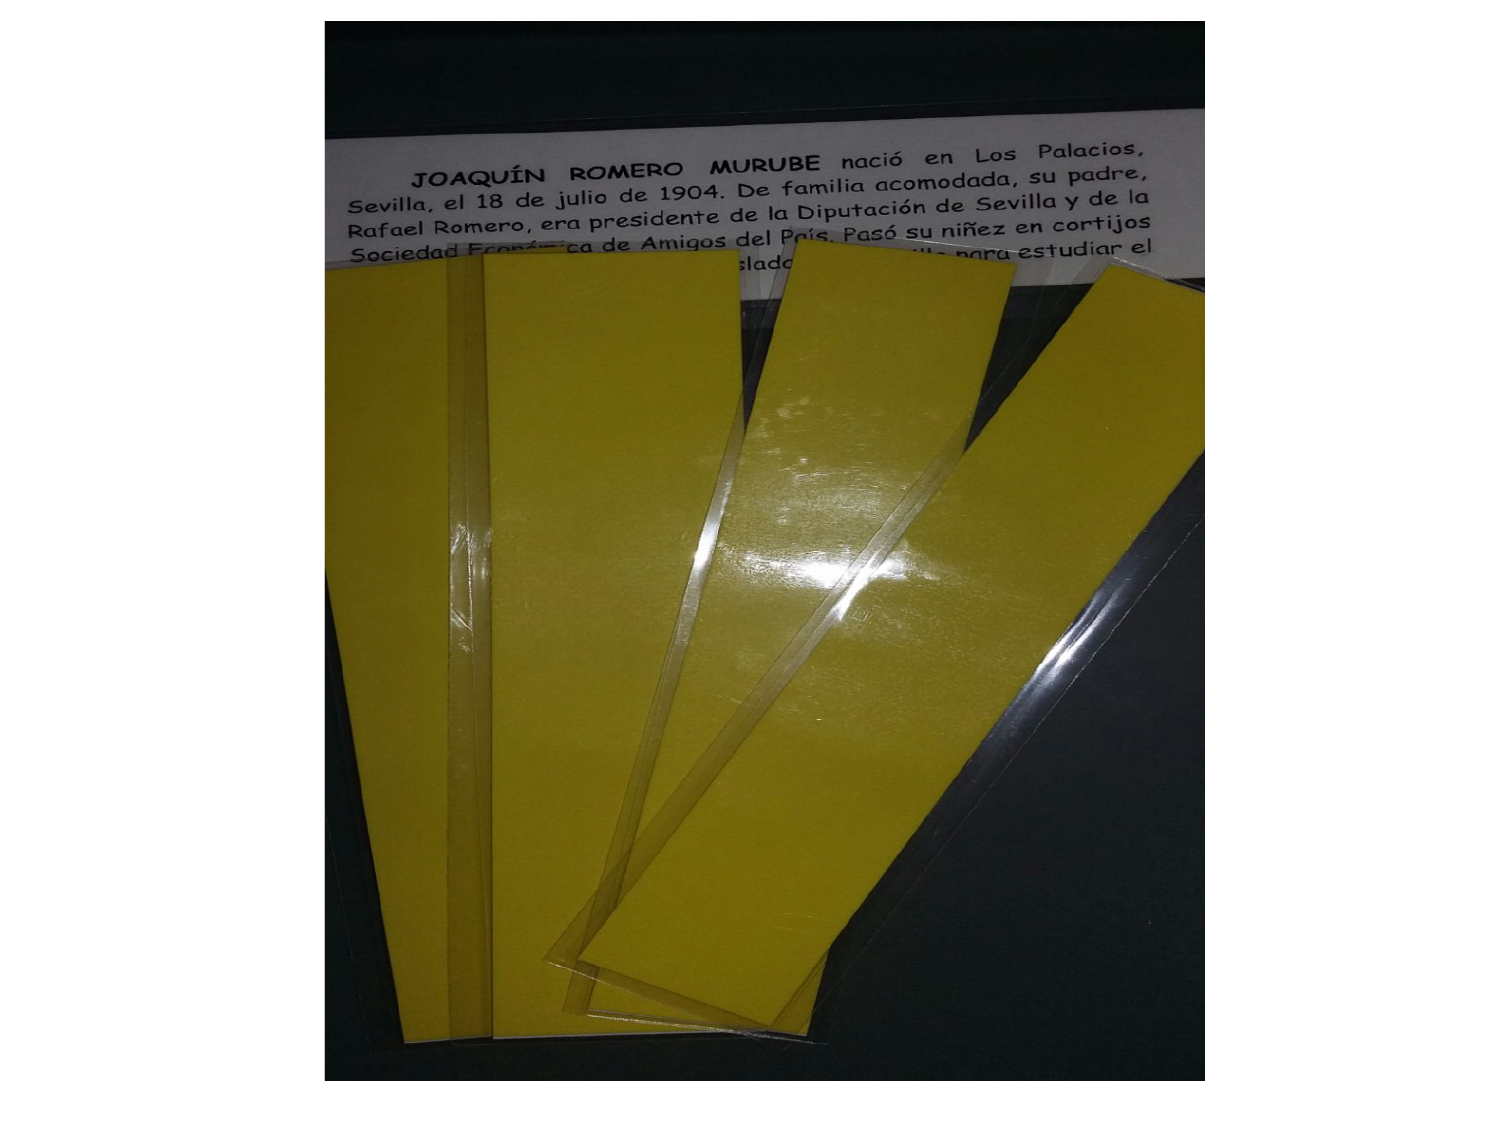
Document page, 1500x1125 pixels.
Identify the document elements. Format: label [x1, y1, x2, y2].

picture [324, 20, 1205, 1081]
